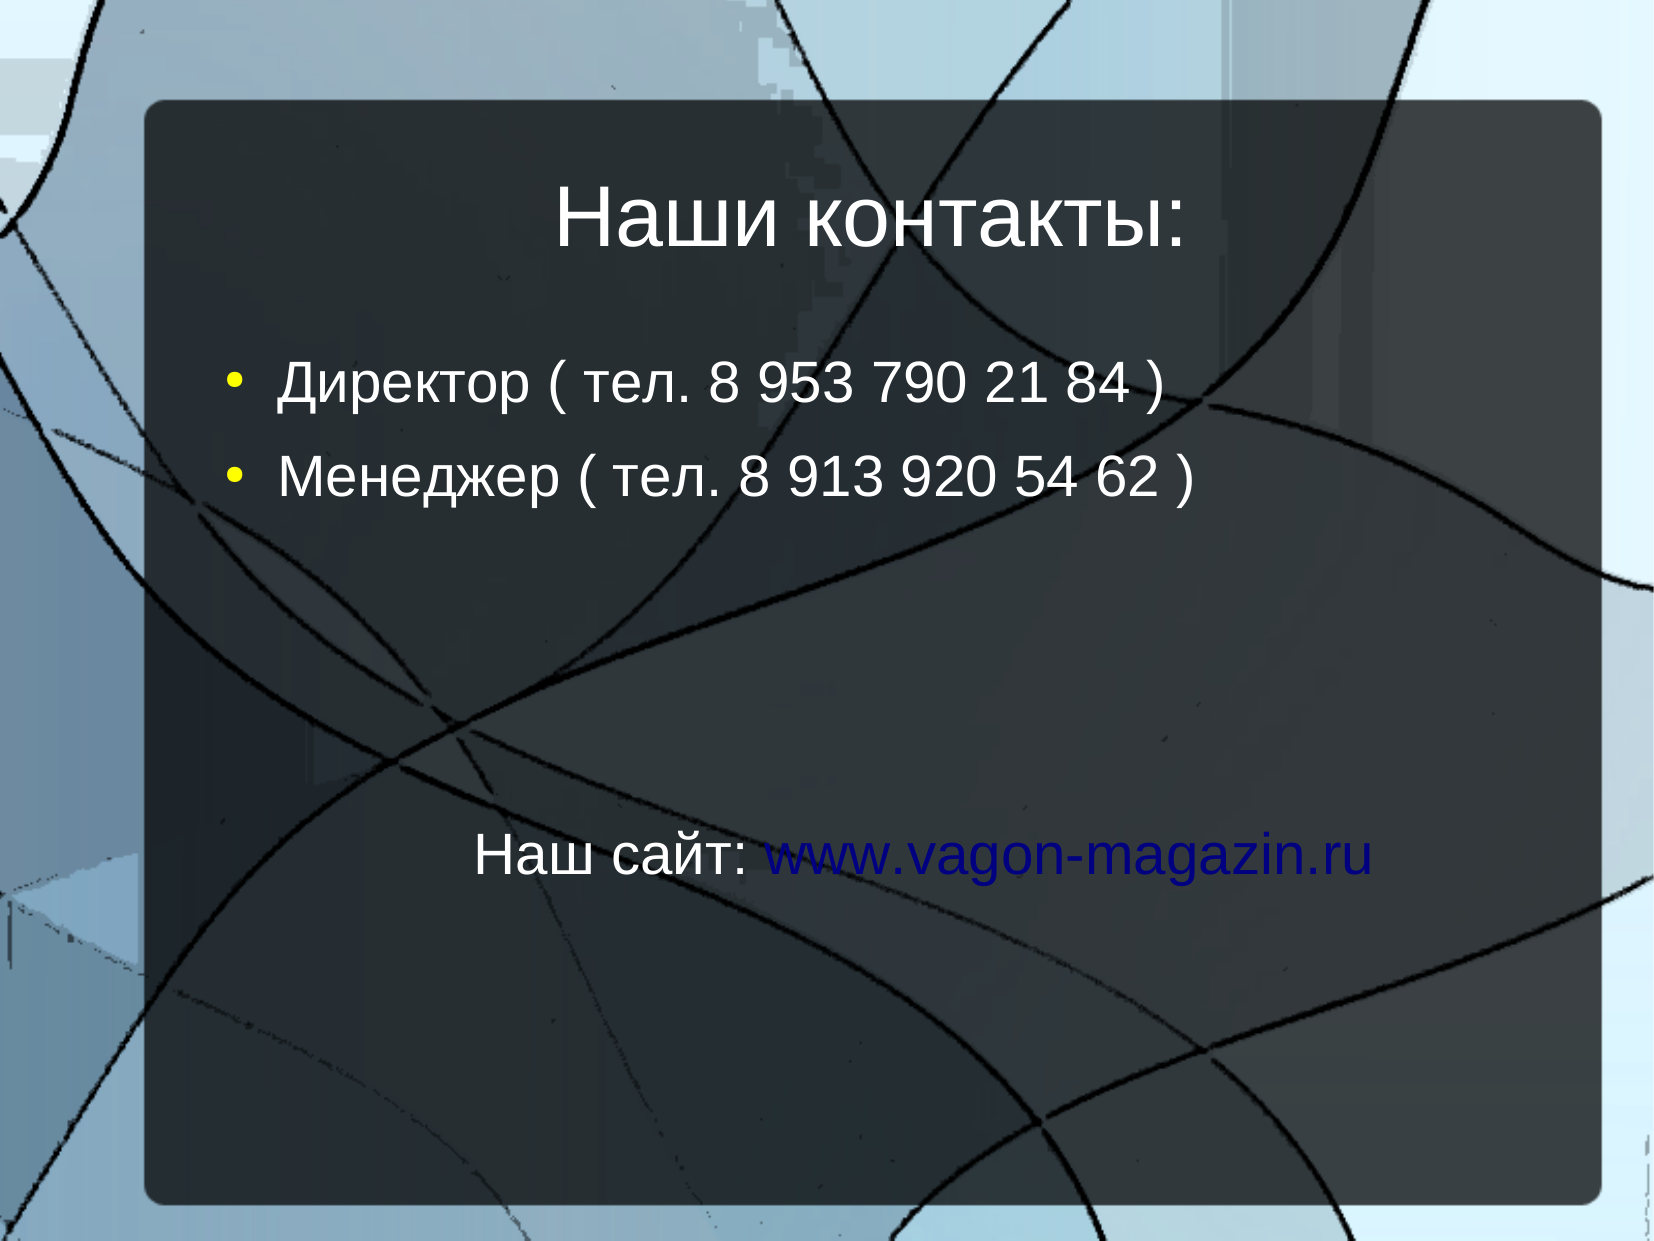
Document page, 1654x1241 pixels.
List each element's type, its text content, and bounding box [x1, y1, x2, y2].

title Наши контакты: [159, 108, 1583, 325]
picture [0, 0, 1654, 1241]
list Директор ( тел. 8 953 790 21 84 ) Менеджер ( тел. 8 913 920 54 62 ) Наш сайт: www.vagon-magazin.ru [206, 349, 1571, 1241]
